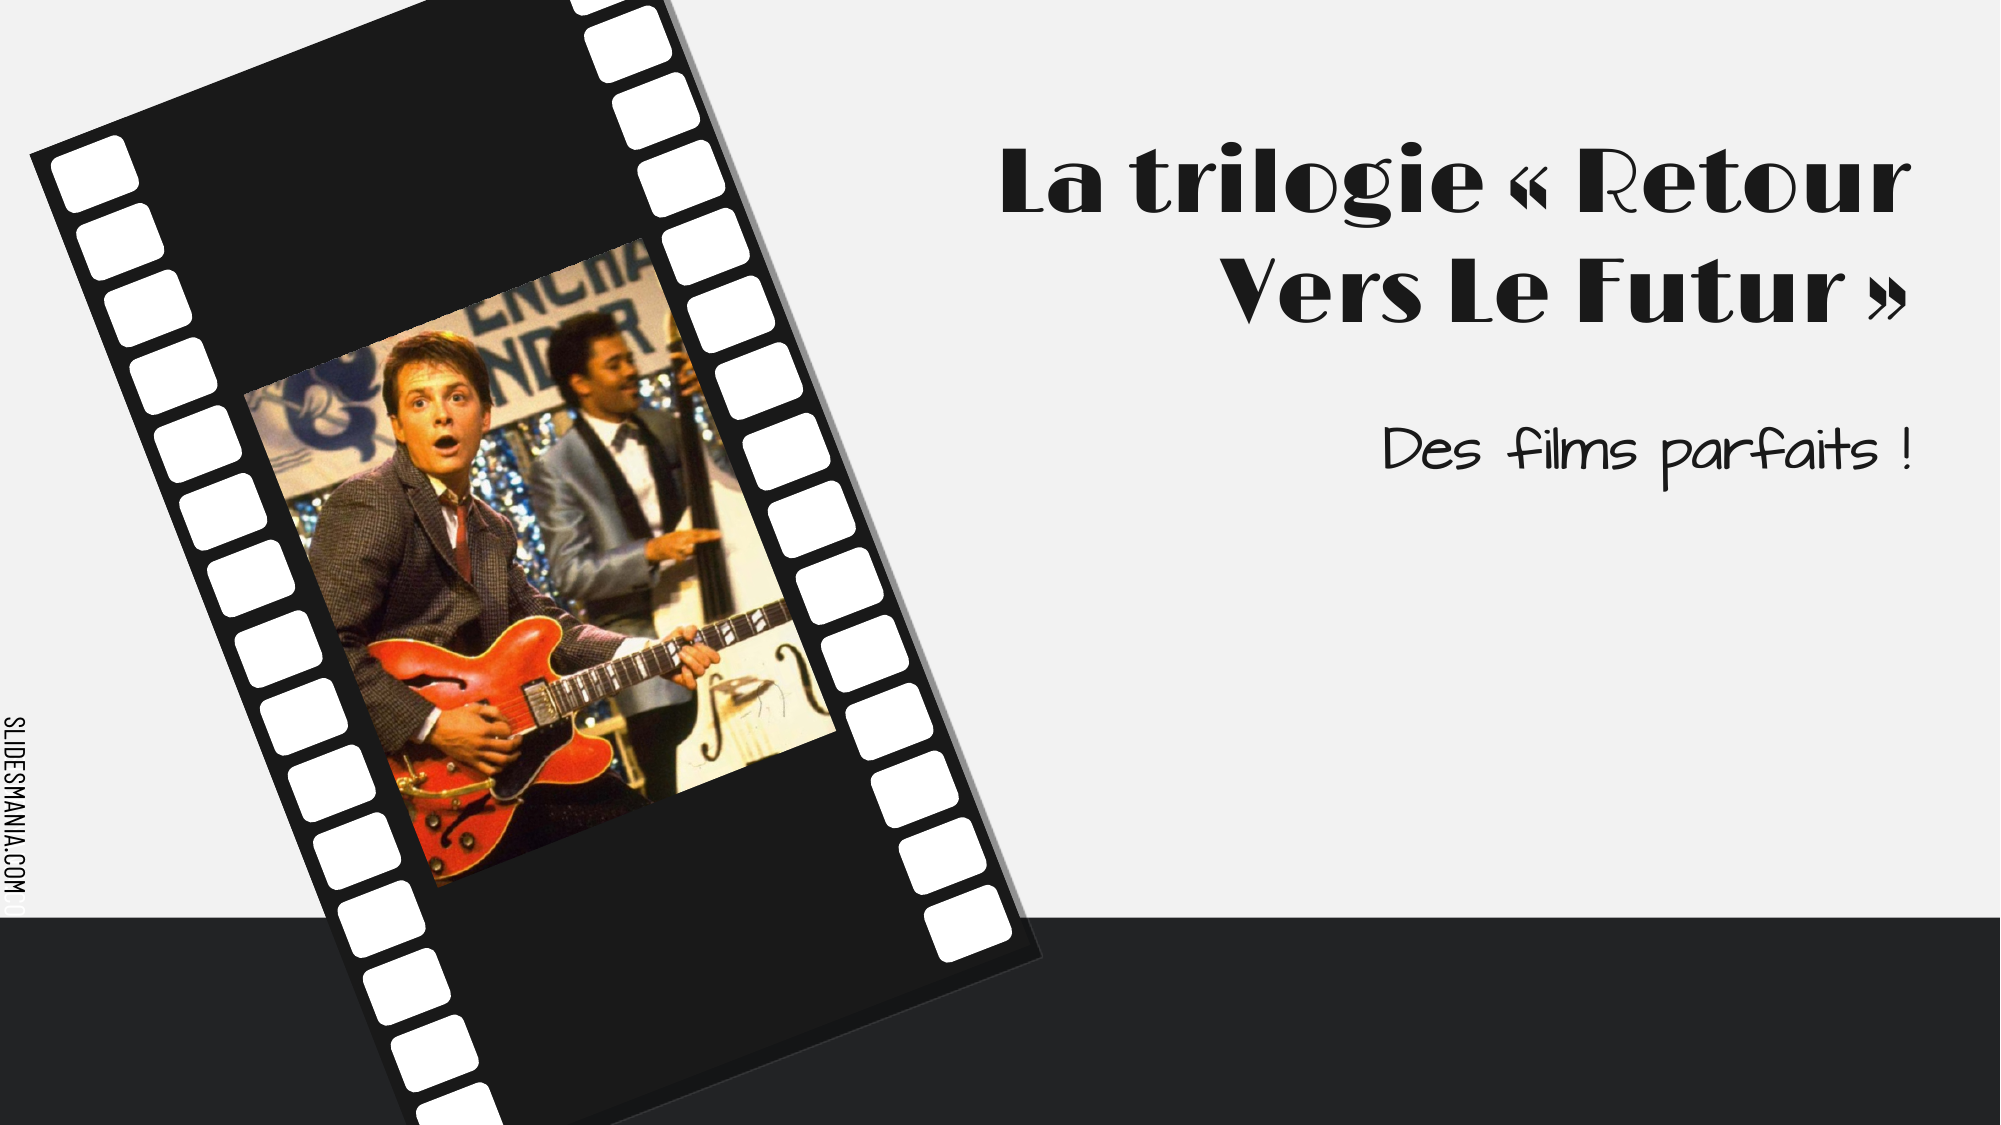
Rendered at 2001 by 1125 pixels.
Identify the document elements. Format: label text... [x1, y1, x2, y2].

text_box La trilogie « Retour Vers Le Futur » [901, 113, 1927, 240]
picture [243, 237, 837, 888]
text_box Des films parfaits ! [1085, 411, 1927, 791]
